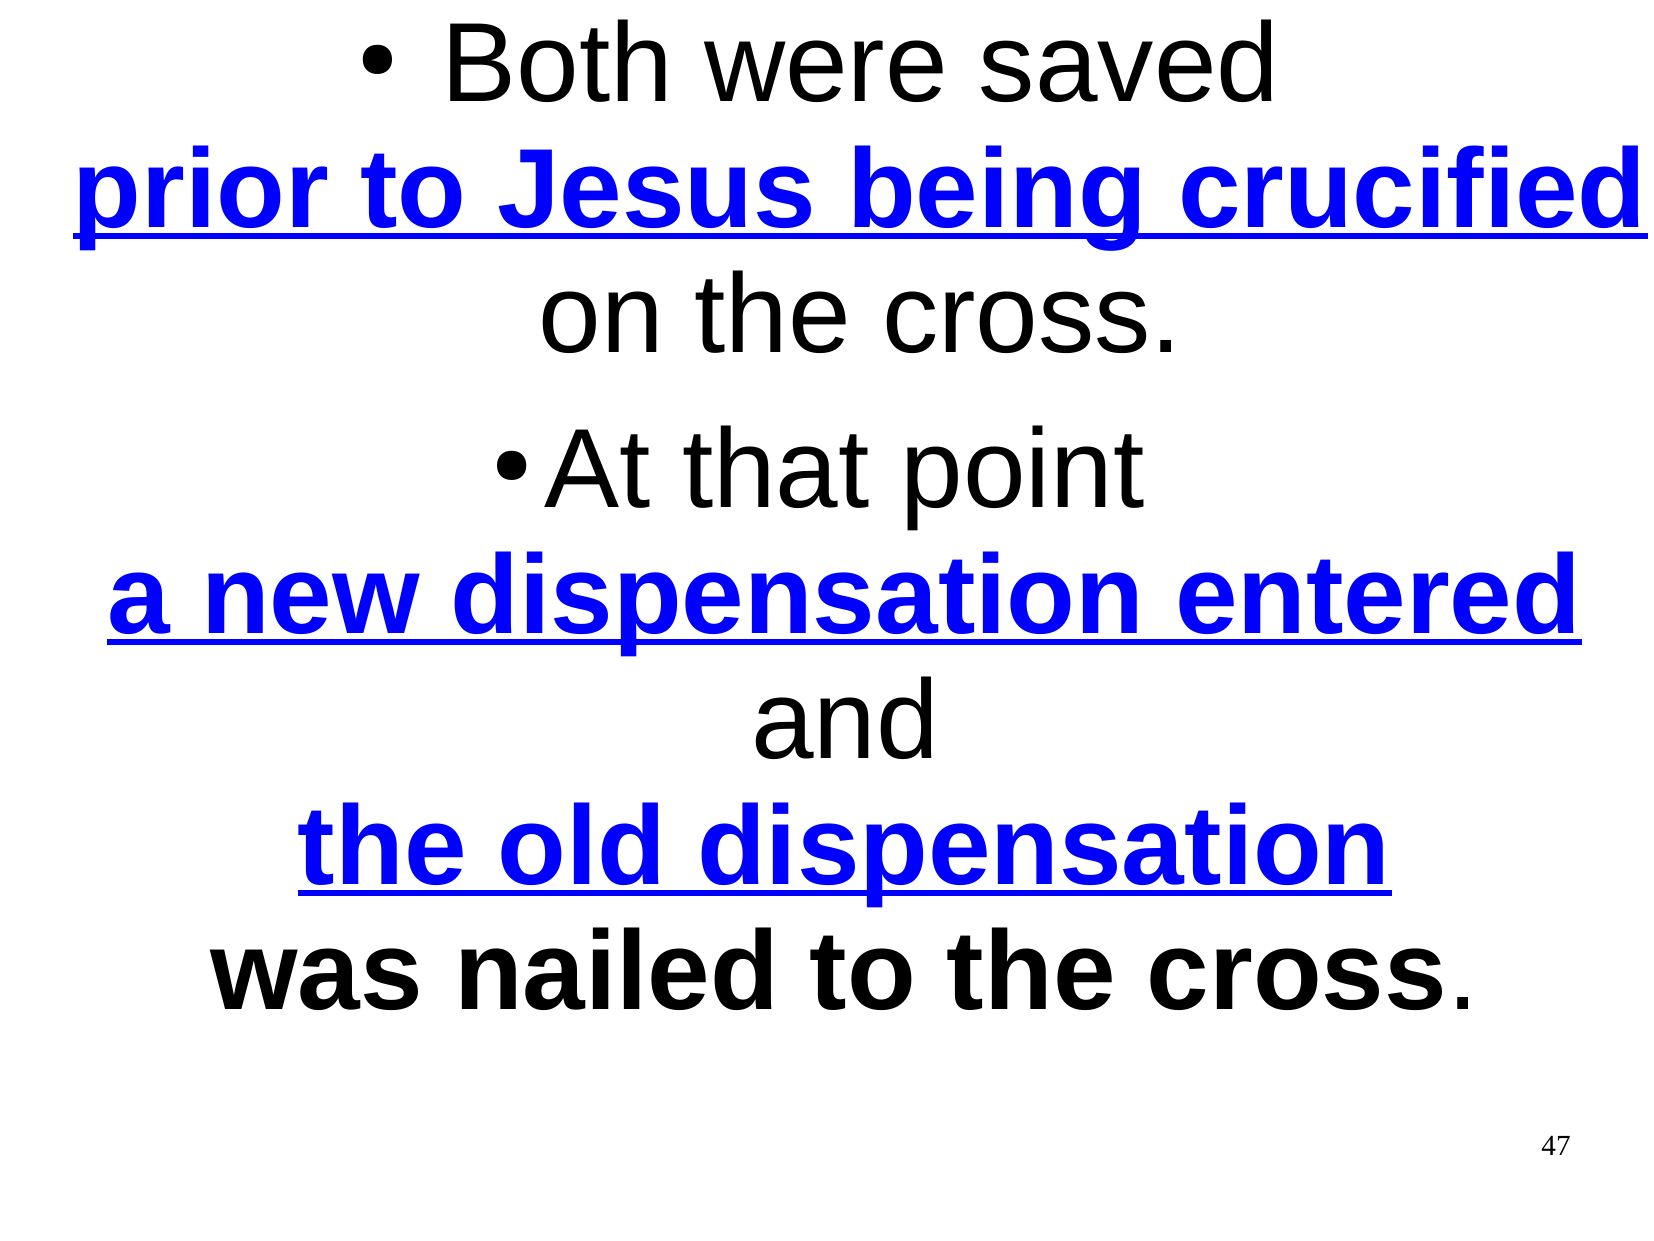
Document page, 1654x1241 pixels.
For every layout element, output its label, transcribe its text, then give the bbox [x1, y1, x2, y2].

list Both were saved prior to Jesus being crucified on the cross. At that point a new dispensation entered and the old dispensation was nailed to the cross. [0, 0, 1651, 1238]
